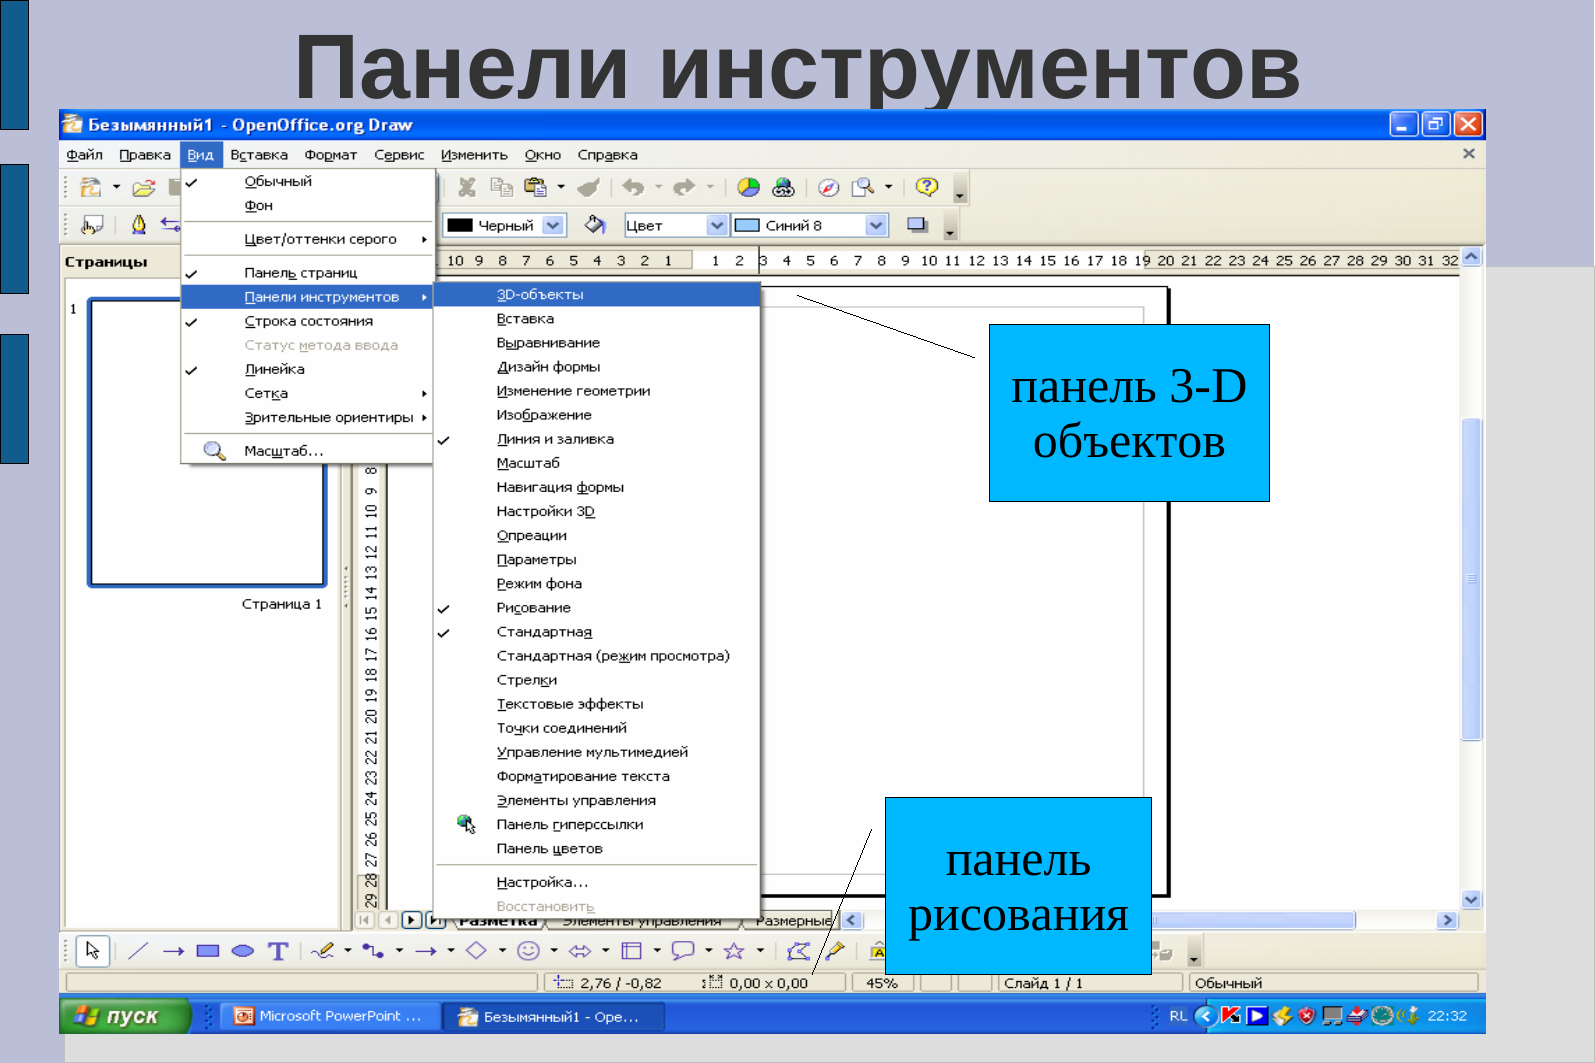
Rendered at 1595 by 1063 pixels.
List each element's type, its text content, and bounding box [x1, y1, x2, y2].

text_box панель 3-D объектов [989, 325, 1270, 502]
title Панели инструментов [118, 15, 1480, 109]
text_box панель рисования [886, 797, 1152, 974]
picture [59, 109, 1486, 1034]
